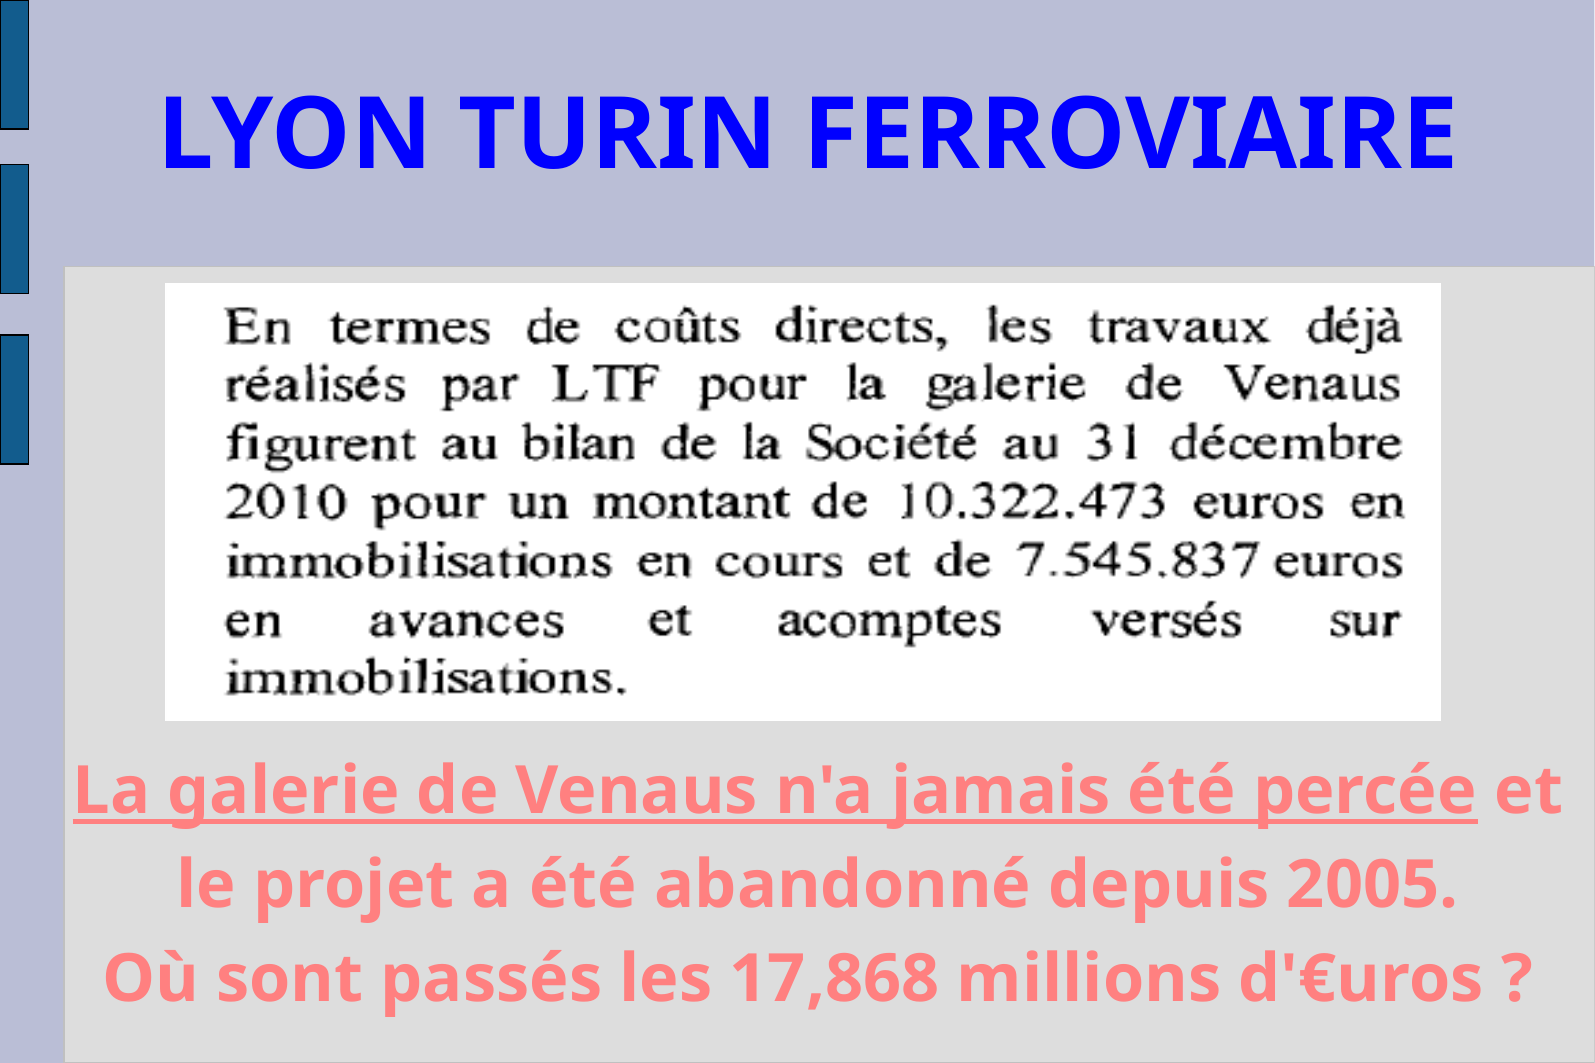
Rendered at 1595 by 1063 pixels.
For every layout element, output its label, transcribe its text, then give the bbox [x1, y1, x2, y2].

picture [165, 283, 1441, 720]
text_box La galerie de Venaus n'a jamais été percée et le projet a été abandonné depuis 2005. Où sont passés les 17,868 millions d'€uros ? [56, 720, 1580, 1028]
text_box LYON TURIN FERROVIAIRE [47, 47, 1571, 190]
